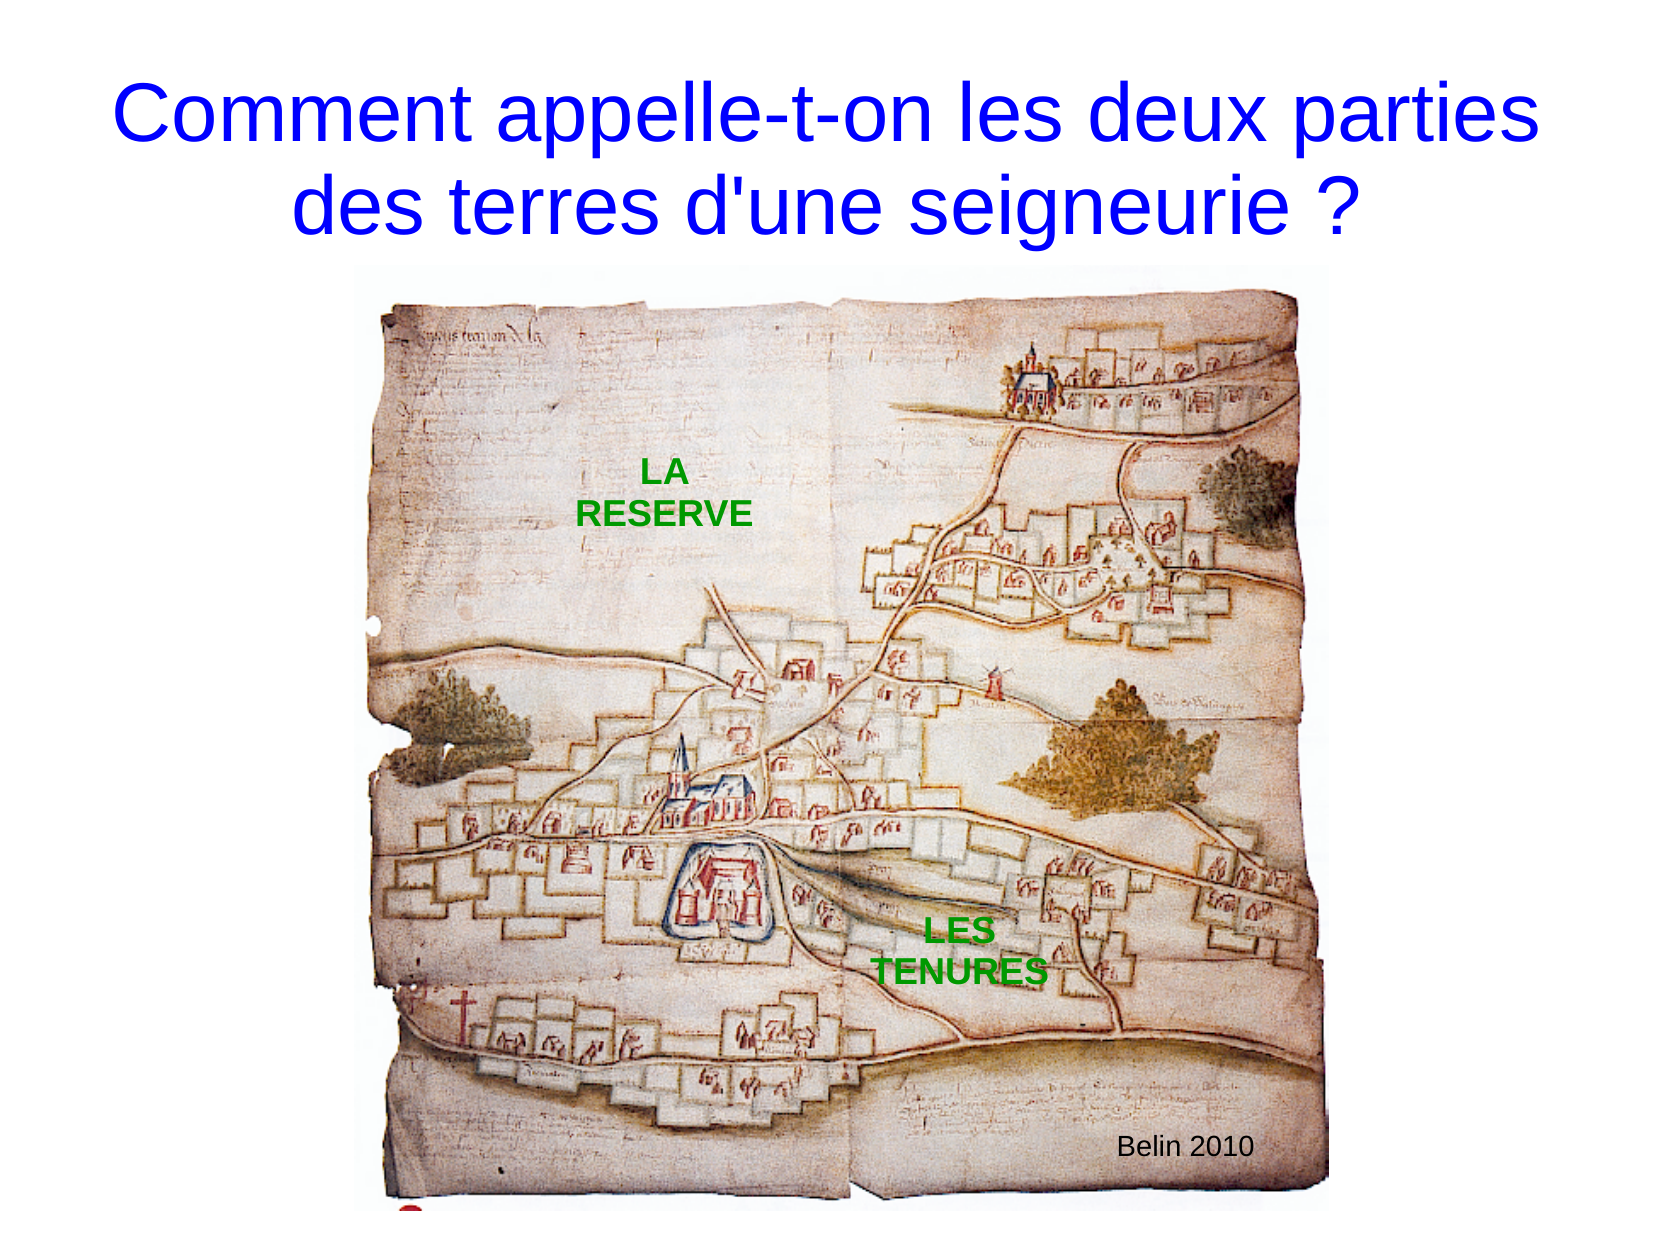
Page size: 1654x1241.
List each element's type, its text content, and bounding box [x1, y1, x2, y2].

text_box LA RESERVE [531, 442, 798, 545]
text_box Comment appelle-t-on les deux parties des terres d'une seigneurie ? [59, 59, 1595, 260]
text_box LES TENURES [826, 901, 1093, 1004]
picture [354, 265, 1329, 1211]
text_box Belin 2010 [1033, 1122, 1270, 1170]
